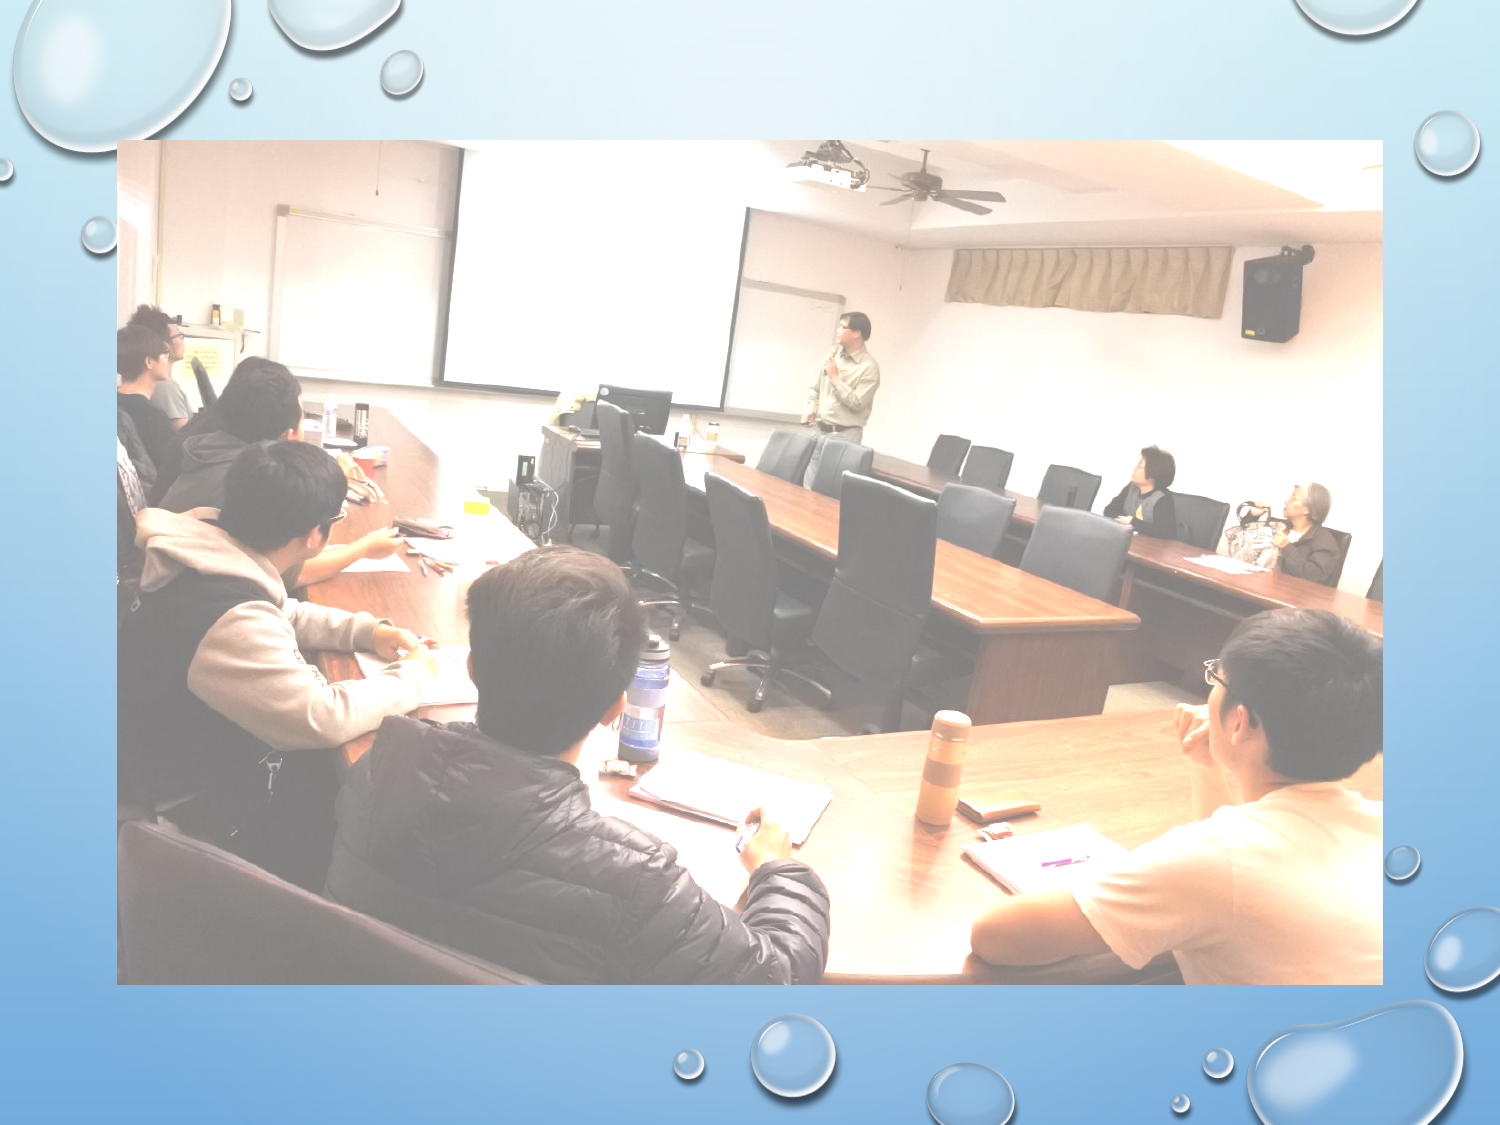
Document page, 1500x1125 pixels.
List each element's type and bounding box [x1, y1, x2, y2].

picture [117, 140, 1383, 985]
